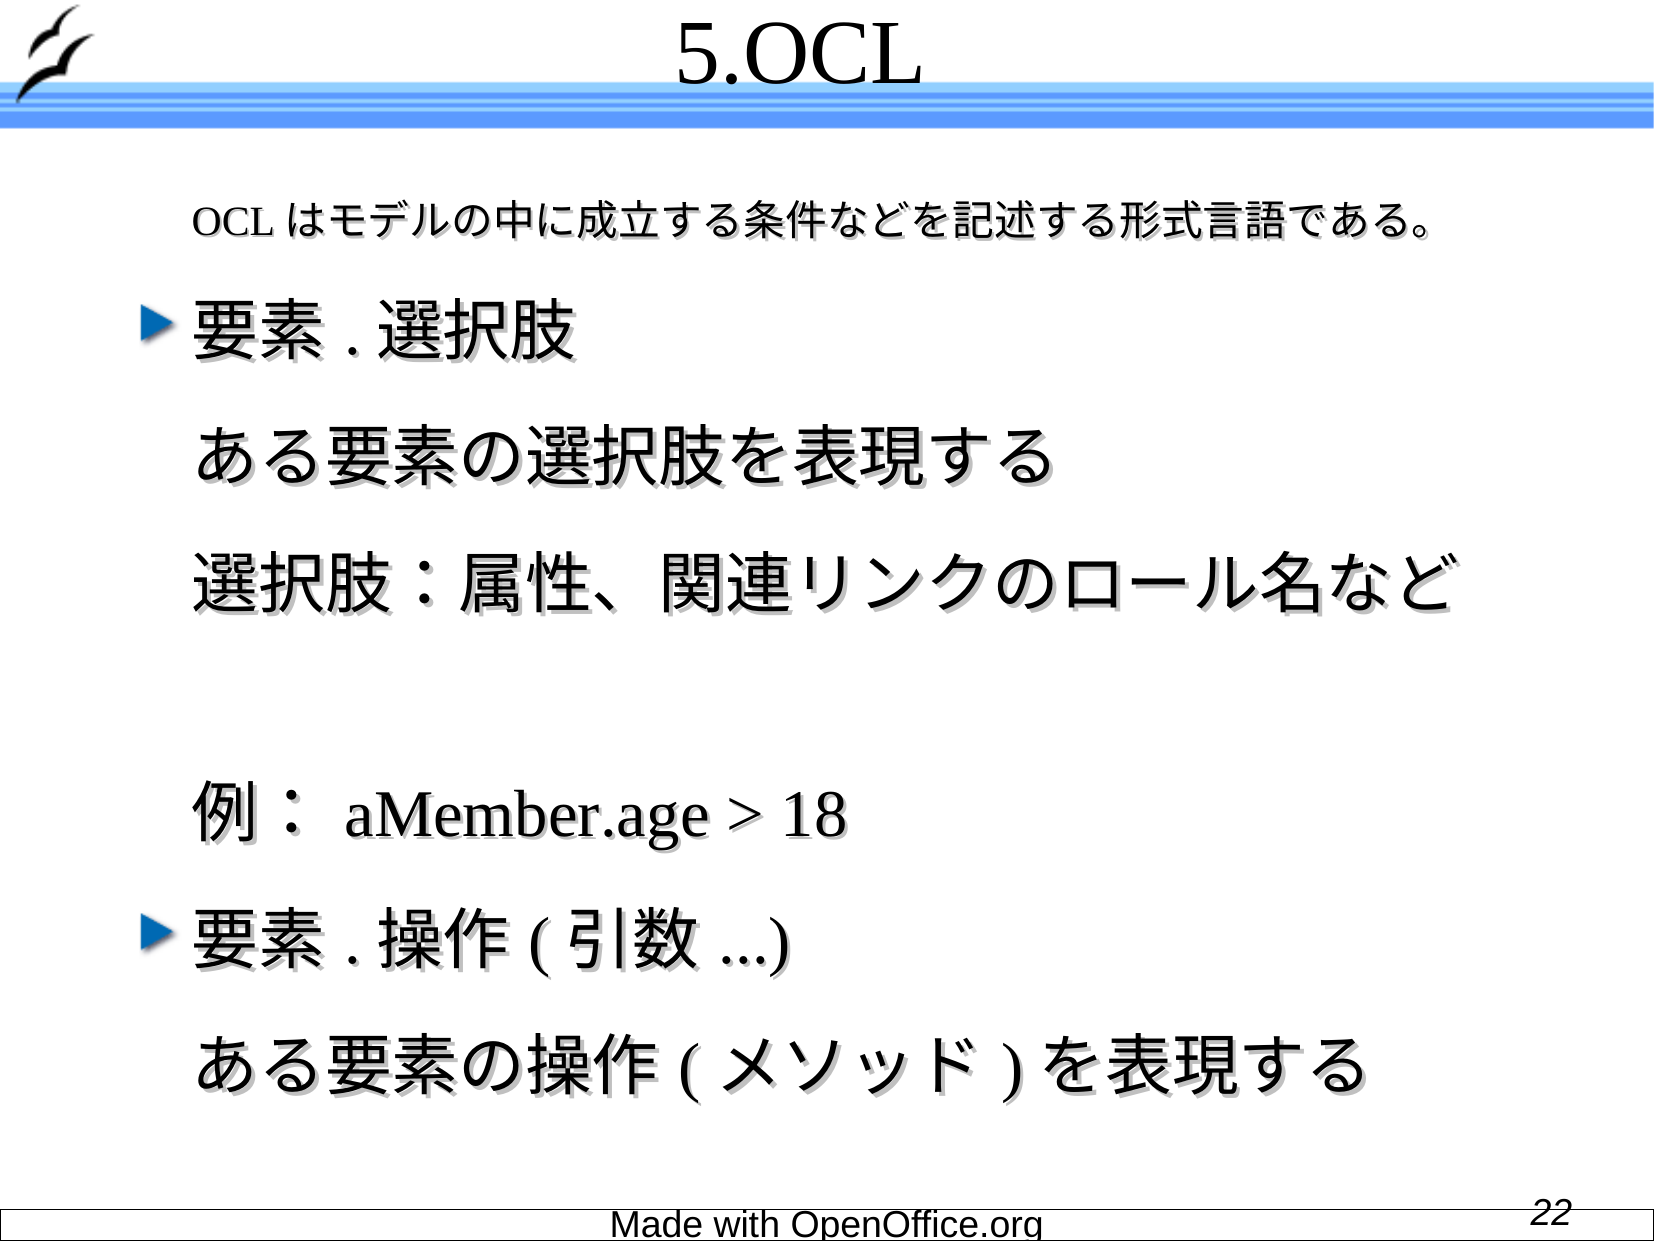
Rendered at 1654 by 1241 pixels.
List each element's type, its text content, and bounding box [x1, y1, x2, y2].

title 5.OCL [94, 0, 1507, 107]
picture [0, 0, 1654, 133]
list OCLはモデルの中に成立する条件などを記述する形式言語である。 要素.選択肢 ある要素の選択肢を表現する 選択肢：属性、関連リンクのロール名など 例：aMember.age > 18 要素.操作(引数...) ある要素の操作(メソッド)を表現する 例：aMember.購入額(月) [120, 187, 1533, 1195]
